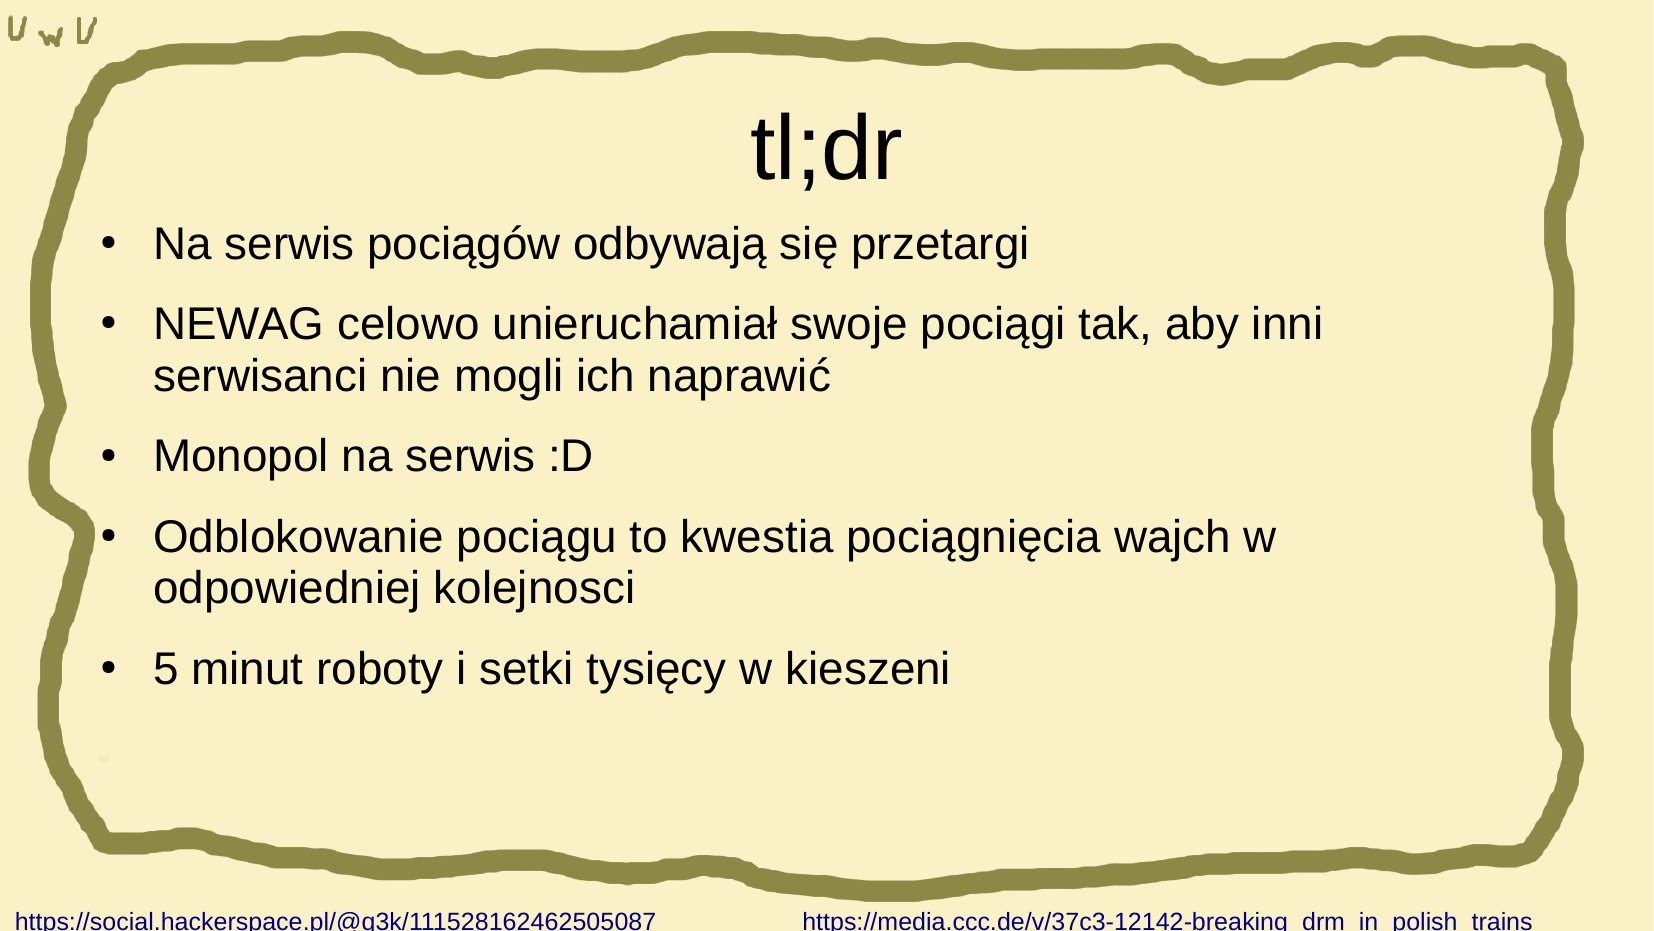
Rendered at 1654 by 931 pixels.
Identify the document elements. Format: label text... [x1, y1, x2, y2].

title tl;dr [82, 69, 1571, 226]
text_box https://media.ccc.de/v/37c3-12142-breaking_drm_in_polish_trains [787, 900, 1651, 931]
text_box https://social.hackerspace.pl/@q3k/111528162462505087 [0, 900, 787, 931]
list Na serwis pociągów odbywają się przetargi NEWAG celowo unieruchamiał swoje pociągi tak, aby inni serwisanci nie mogli ich naprawić Monopol na serwis :D Odblokowanie pociągu to kwestia pociągnięcia wajch w odpowiedniej kolejnosci 5 minut roboty i setki tysięcy w kieszeni [82, 217, 1538, 758]
picture [0, 0, 1654, 931]
